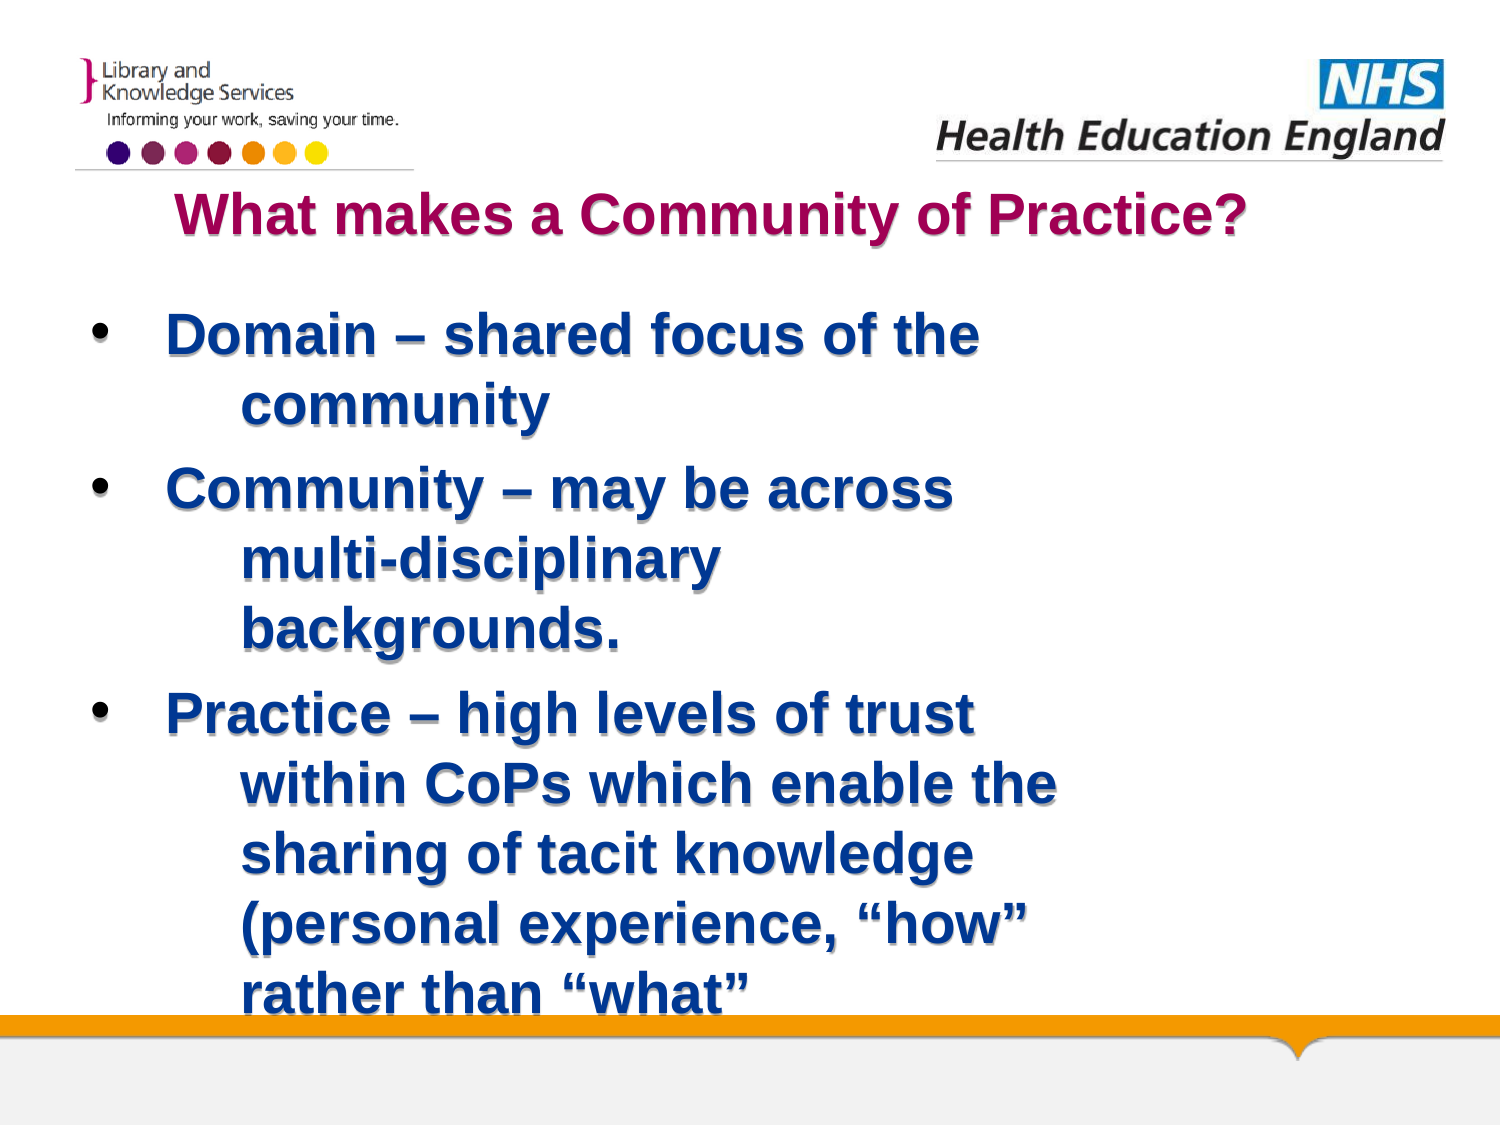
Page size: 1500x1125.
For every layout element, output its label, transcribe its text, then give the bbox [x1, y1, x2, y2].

title What makes a Community of Practice? [75, 168, 1351, 280]
subtitle Domain – shared focus of the community Community – may be across multi-disciplinary backgrounds. Practice – high levels of trust within CoPs which enable the sharing of tacit knowledge (personal experience, “how” rather than “what” [75, 288, 1126, 384]
picture [75, 54, 416, 169]
